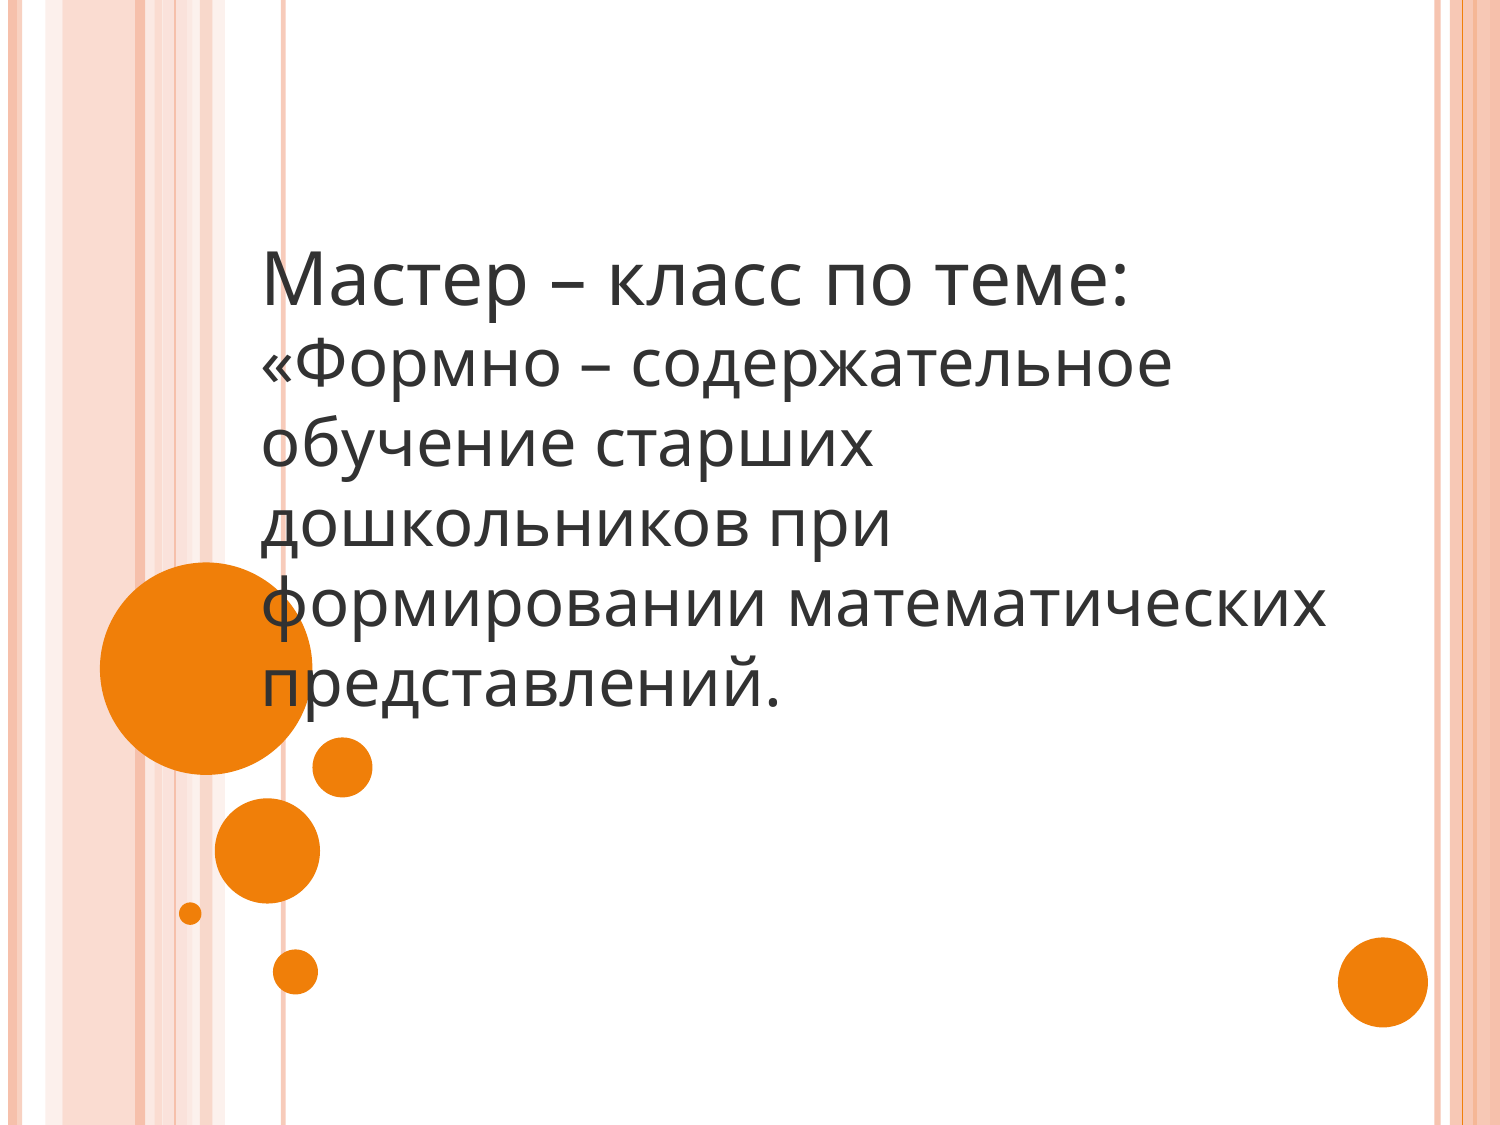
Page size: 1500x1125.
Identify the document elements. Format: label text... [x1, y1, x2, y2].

subtitle [375, 820, 1388, 1046]
title Мастер – класс по теме: «Формно – содержательное обучение старших дошкольников при формировании математических представлений. [246, 222, 1388, 824]
